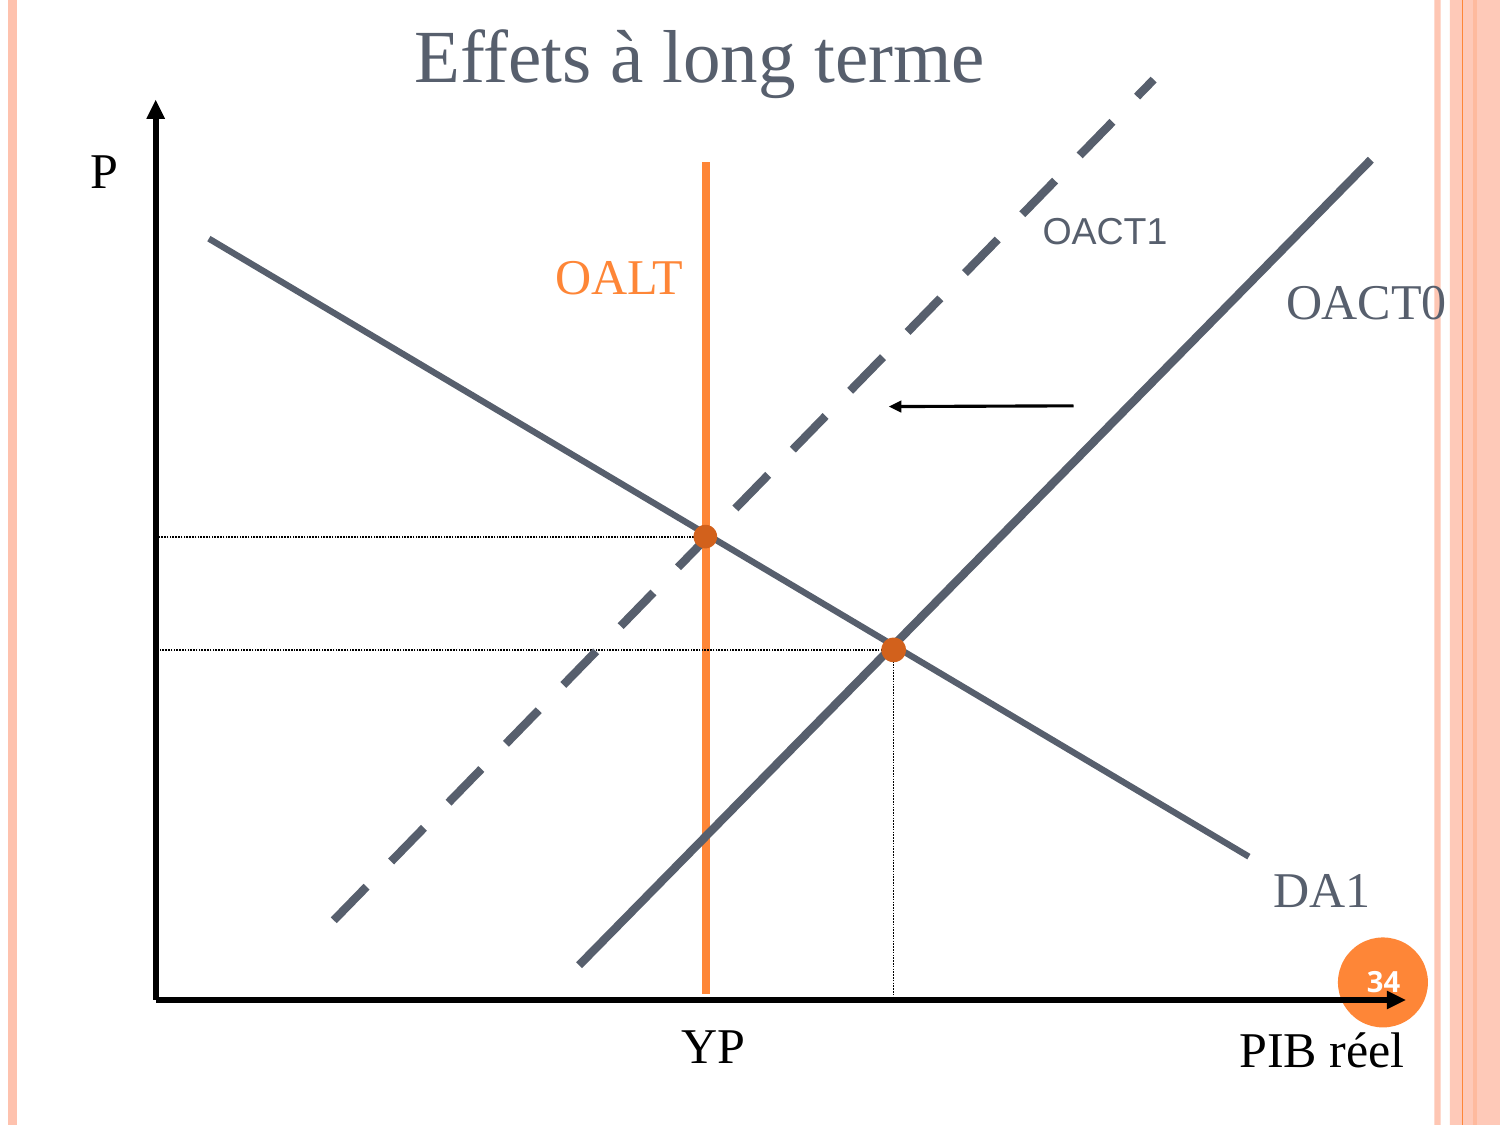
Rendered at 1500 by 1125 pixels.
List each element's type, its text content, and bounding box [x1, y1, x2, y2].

text_box Effets à long terme [399, 0, 1138, 105]
text_box [881, 637, 907, 663]
text_box PIB réel [1224, 1009, 1500, 1085]
text_box YP [666, 1006, 760, 1082]
text_box DA1 [1258, 849, 1386, 925]
text_box OALT [540, 237, 699, 313]
text_box OACT0 [1271, 262, 1462, 338]
text_box P [75, 130, 134, 206]
slide_number <numéro> [1333, 940, 1434, 1009]
text_box OACT1 [1027, 199, 1193, 260]
slide_number <numéro> [1333, 1003, 1386, 1009]
text_box [693, 524, 718, 549]
